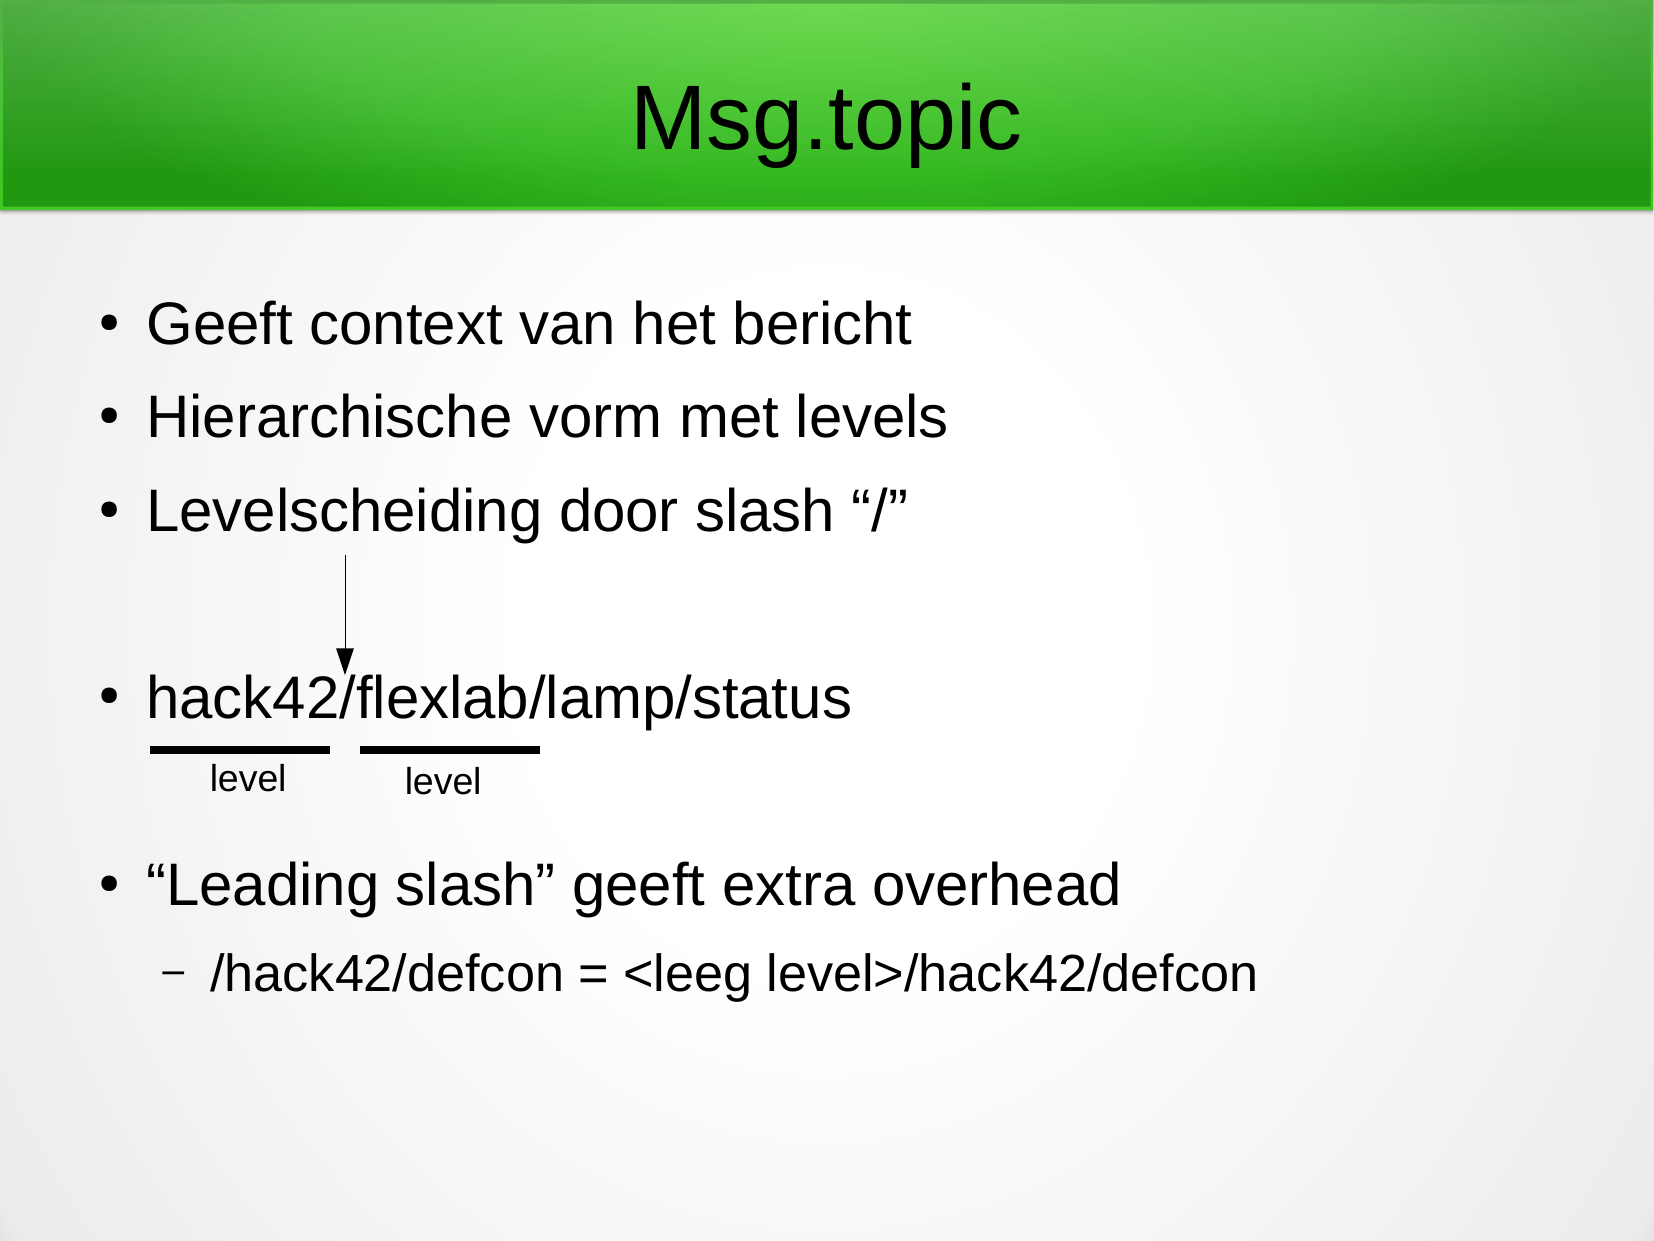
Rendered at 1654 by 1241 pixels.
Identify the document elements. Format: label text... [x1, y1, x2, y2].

text_box level [390, 753, 541, 811]
title Msg.topic [82, 47, 1571, 189]
list Geeft context van het bericht Hierarchische vorm met levels Levelscheiding door slash “/” hack42/flexlab/lamp/status “Leading slash” geeft extra overhead /hack42/defcon = <leeg level>/hack42/defcon [82, 290, 1571, 1010]
text_box level [195, 750, 346, 807]
